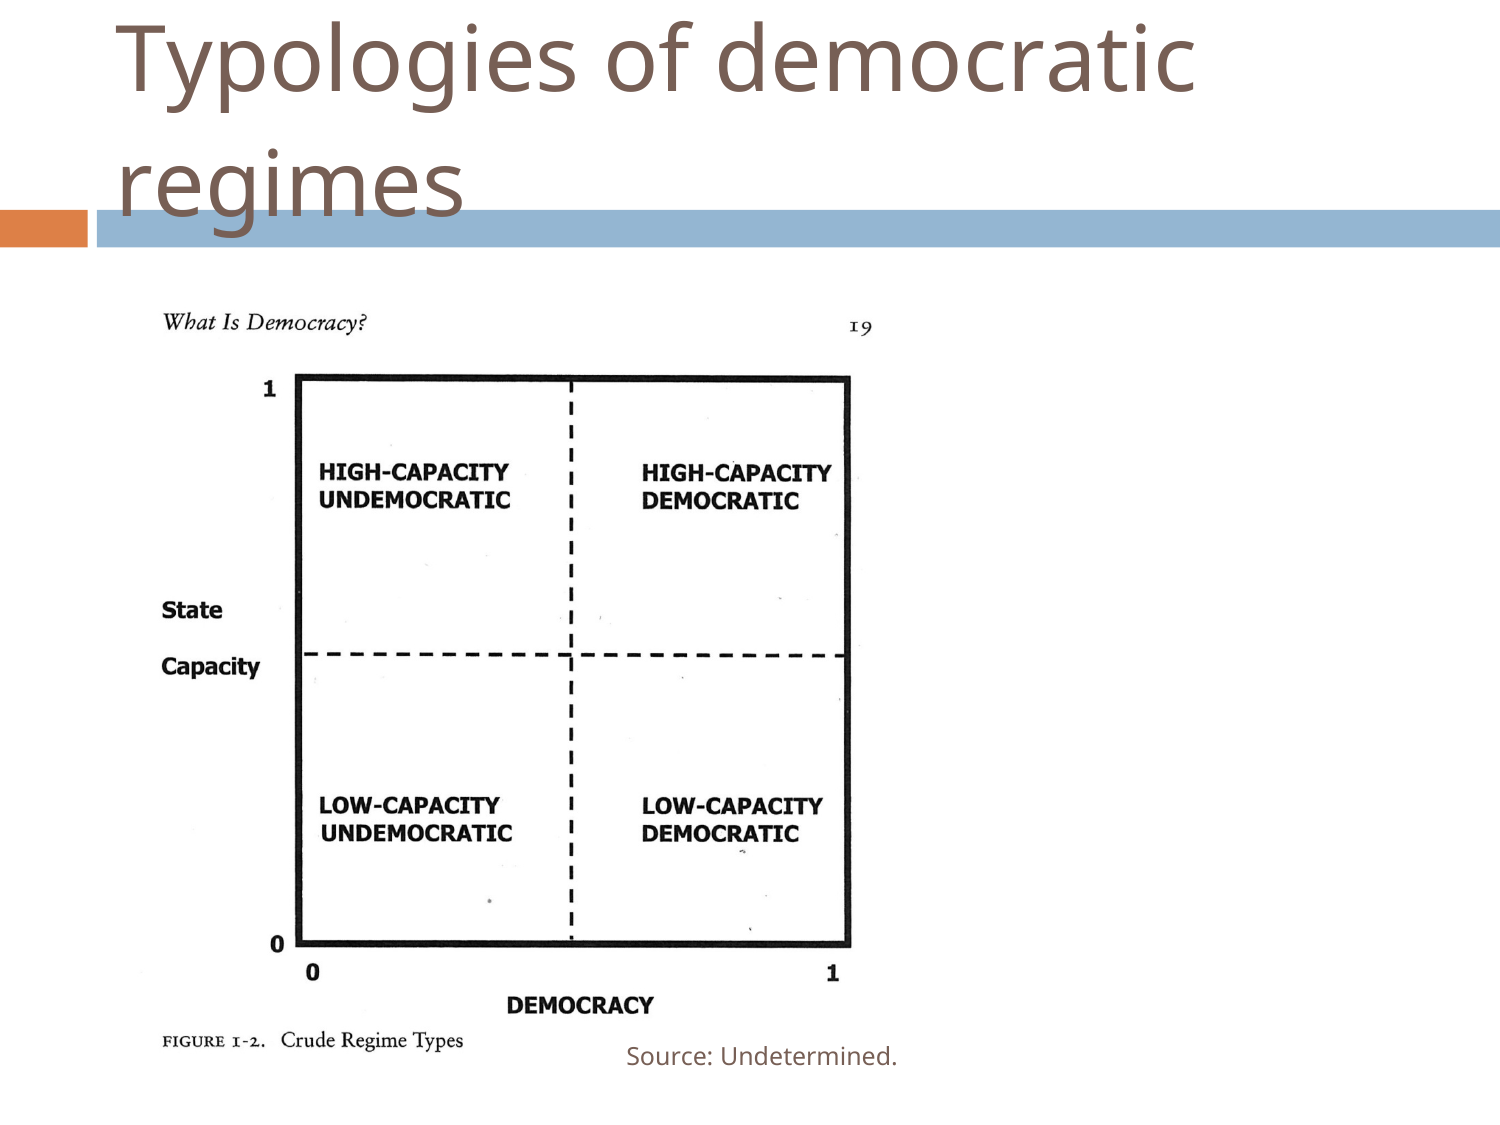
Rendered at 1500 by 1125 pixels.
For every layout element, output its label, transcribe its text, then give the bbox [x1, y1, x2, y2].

text_box [125, 262, 928, 1025]
text_box Source: Undetermined. [99, 1025, 1426, 1085]
title Typologies of democratic regimes [100, 37, 1438, 201]
